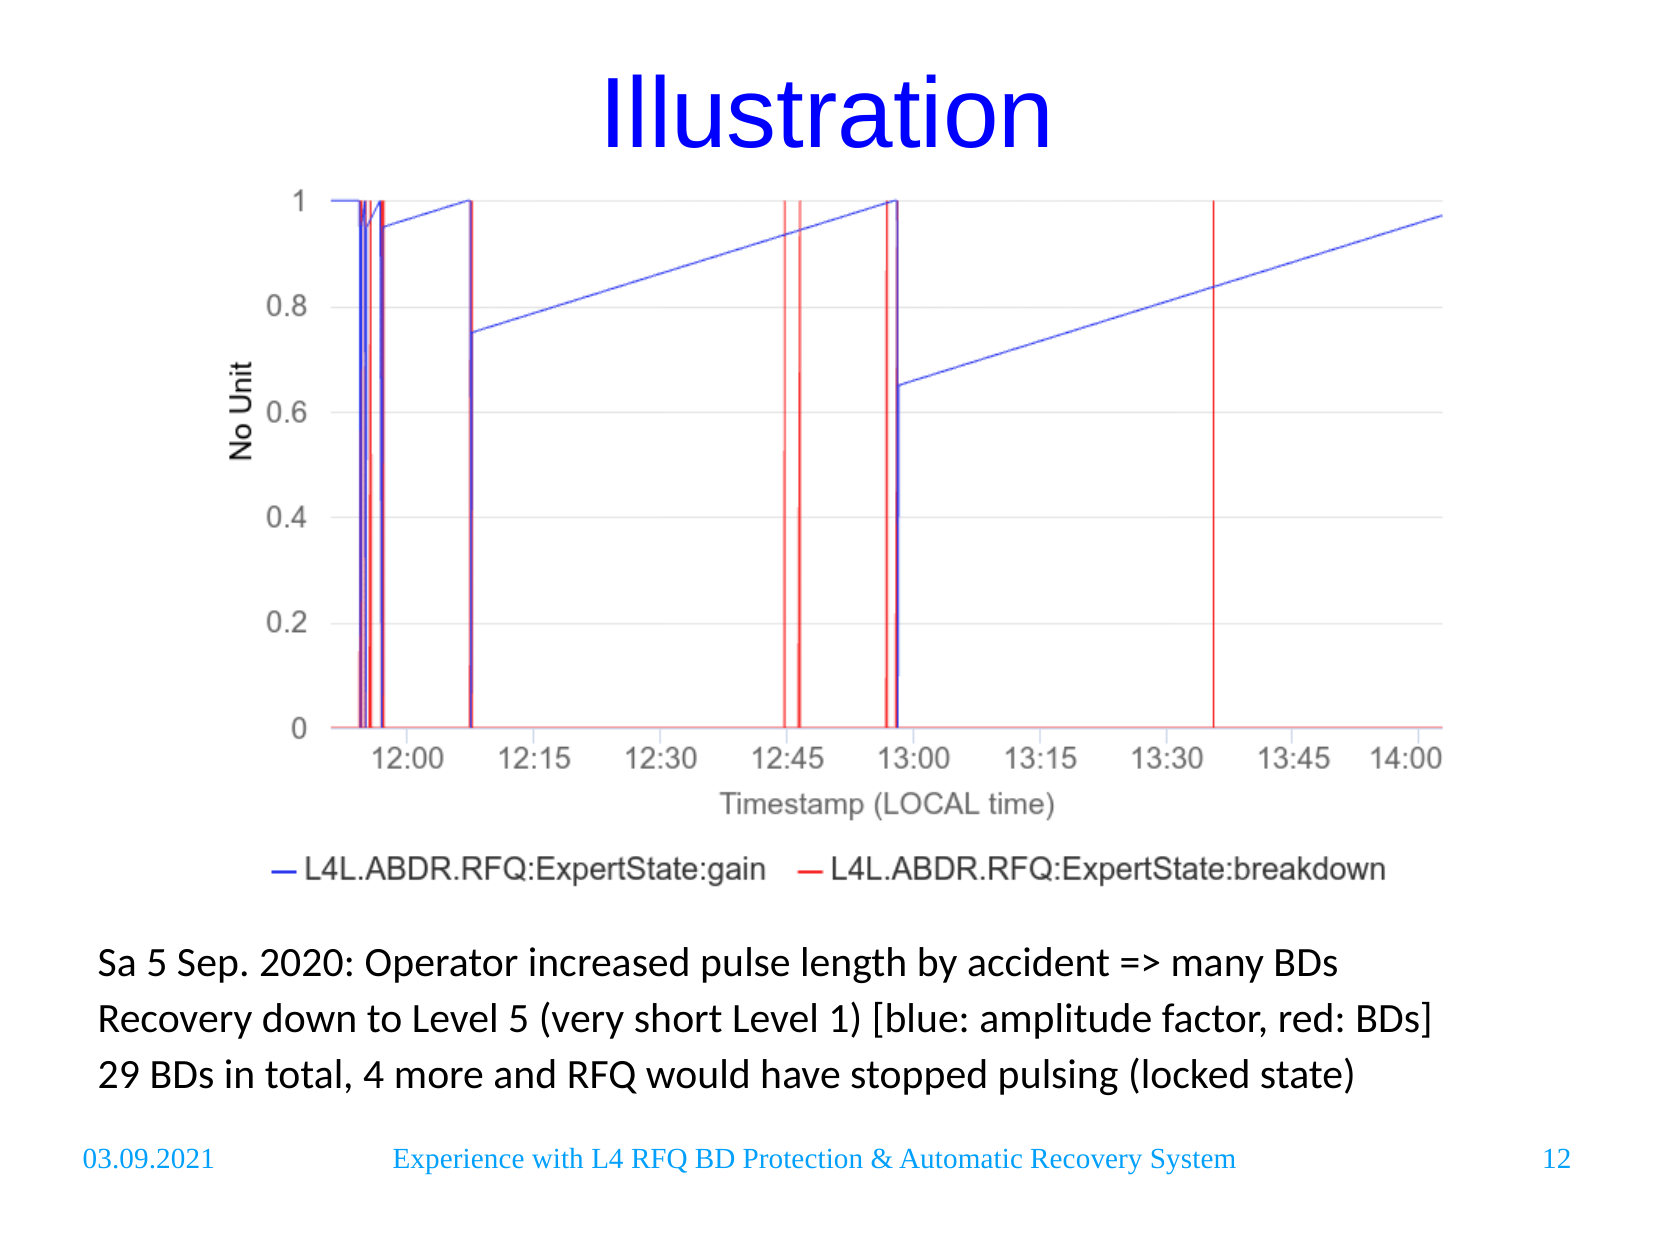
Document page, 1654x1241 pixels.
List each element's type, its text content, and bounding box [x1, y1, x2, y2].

title Illustration [82, 49, 1571, 178]
picture [203, 177, 1457, 902]
text_box Sa 5 Sep. 2020: Operator increased pulse length by accident => many BDs Recovery down to Level 5 (very short Level 1) [blue: amplitude factor, red: BDs] 29 BDs in total, 4 more and RFQ would have stopped pulsing (locked state) [82, 927, 1630, 1128]
